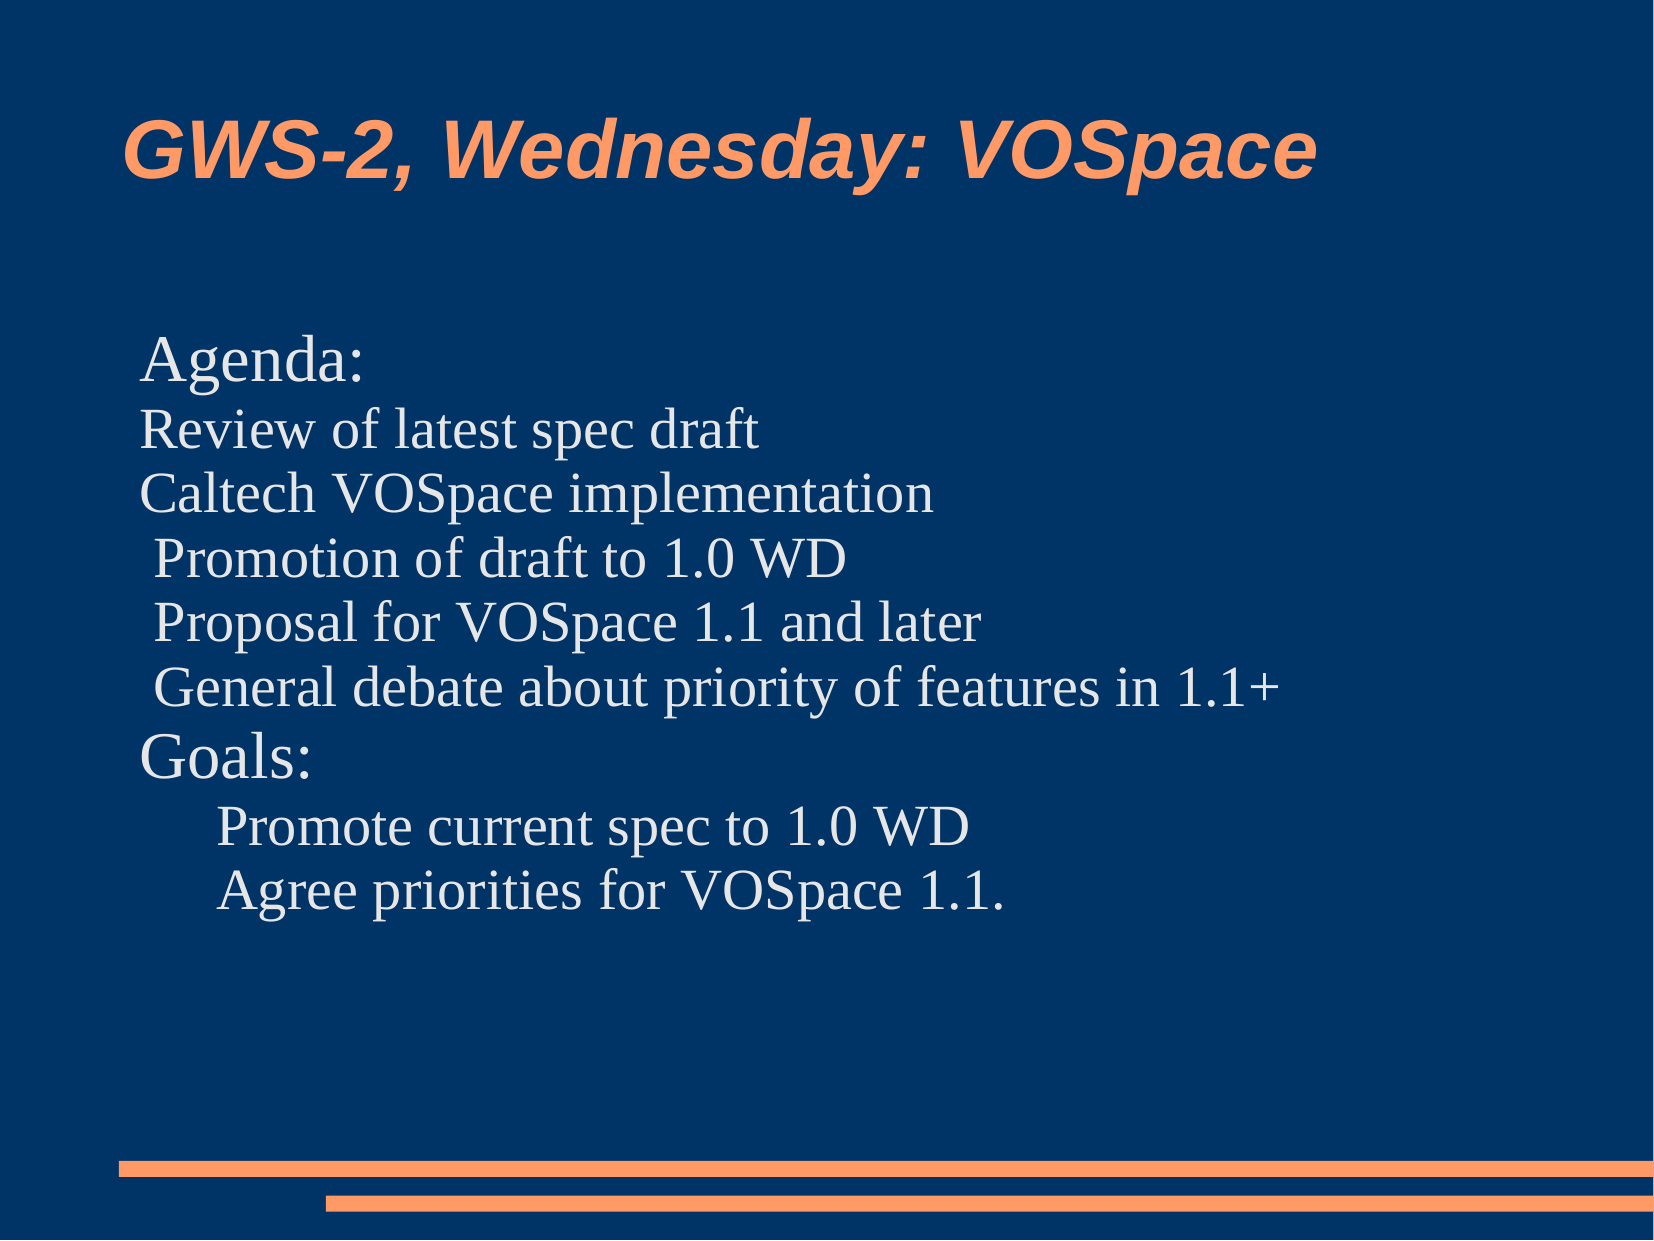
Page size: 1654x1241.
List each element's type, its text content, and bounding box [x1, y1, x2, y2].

title GWS-2, Wednesday: VOSpace [121, 46, 1534, 254]
list Agenda: Review of latest spec draft Caltech VOSpace implementation Promotion of draft to 1.0 WD Proposal for VOSpace 1.1 and later General debate about priority of features in 1.1+ Goals: Promote current spec to 1.0 WD Agree priorities for VOSpace 1.1. [121, 322, 1561, 1133]
